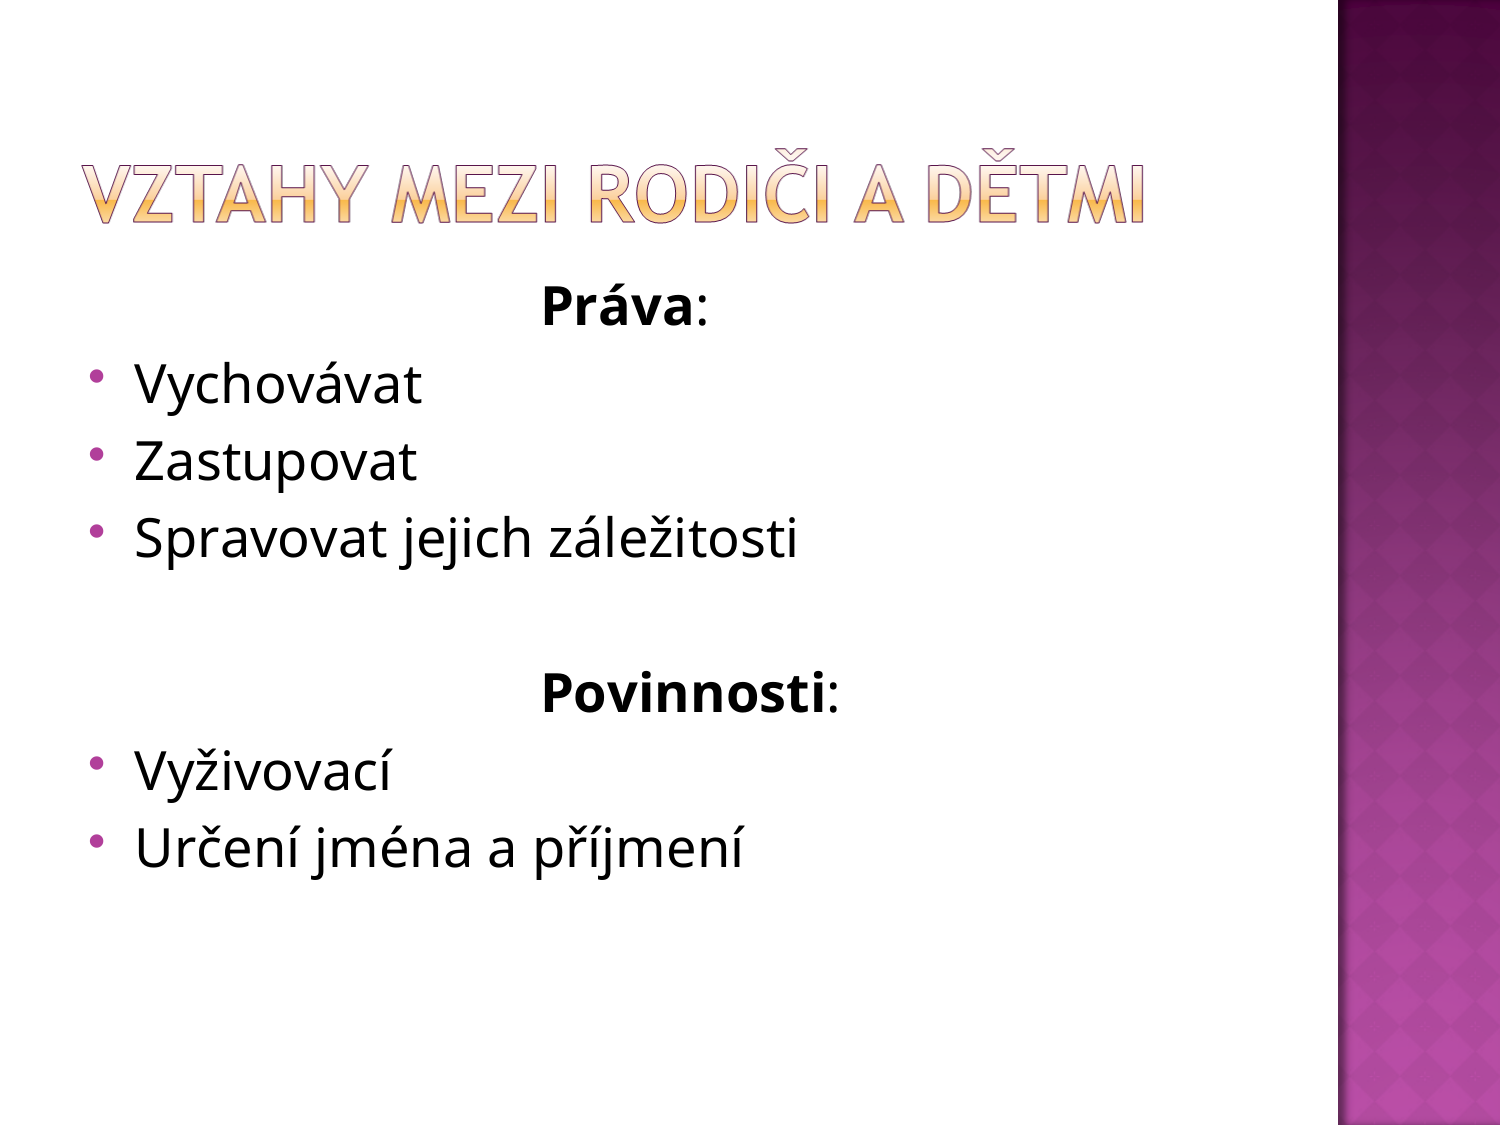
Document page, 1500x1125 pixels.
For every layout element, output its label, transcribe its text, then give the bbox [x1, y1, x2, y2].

text_box [34, 52, 1265, 241]
list Práva: Vychovávat Zastupovat Spravovat jejich záležitosti Povinnosti: Vyživovací Určení jména a příjmení [75, 263, 1263, 1060]
picture [1337, 0, 1500, 1125]
